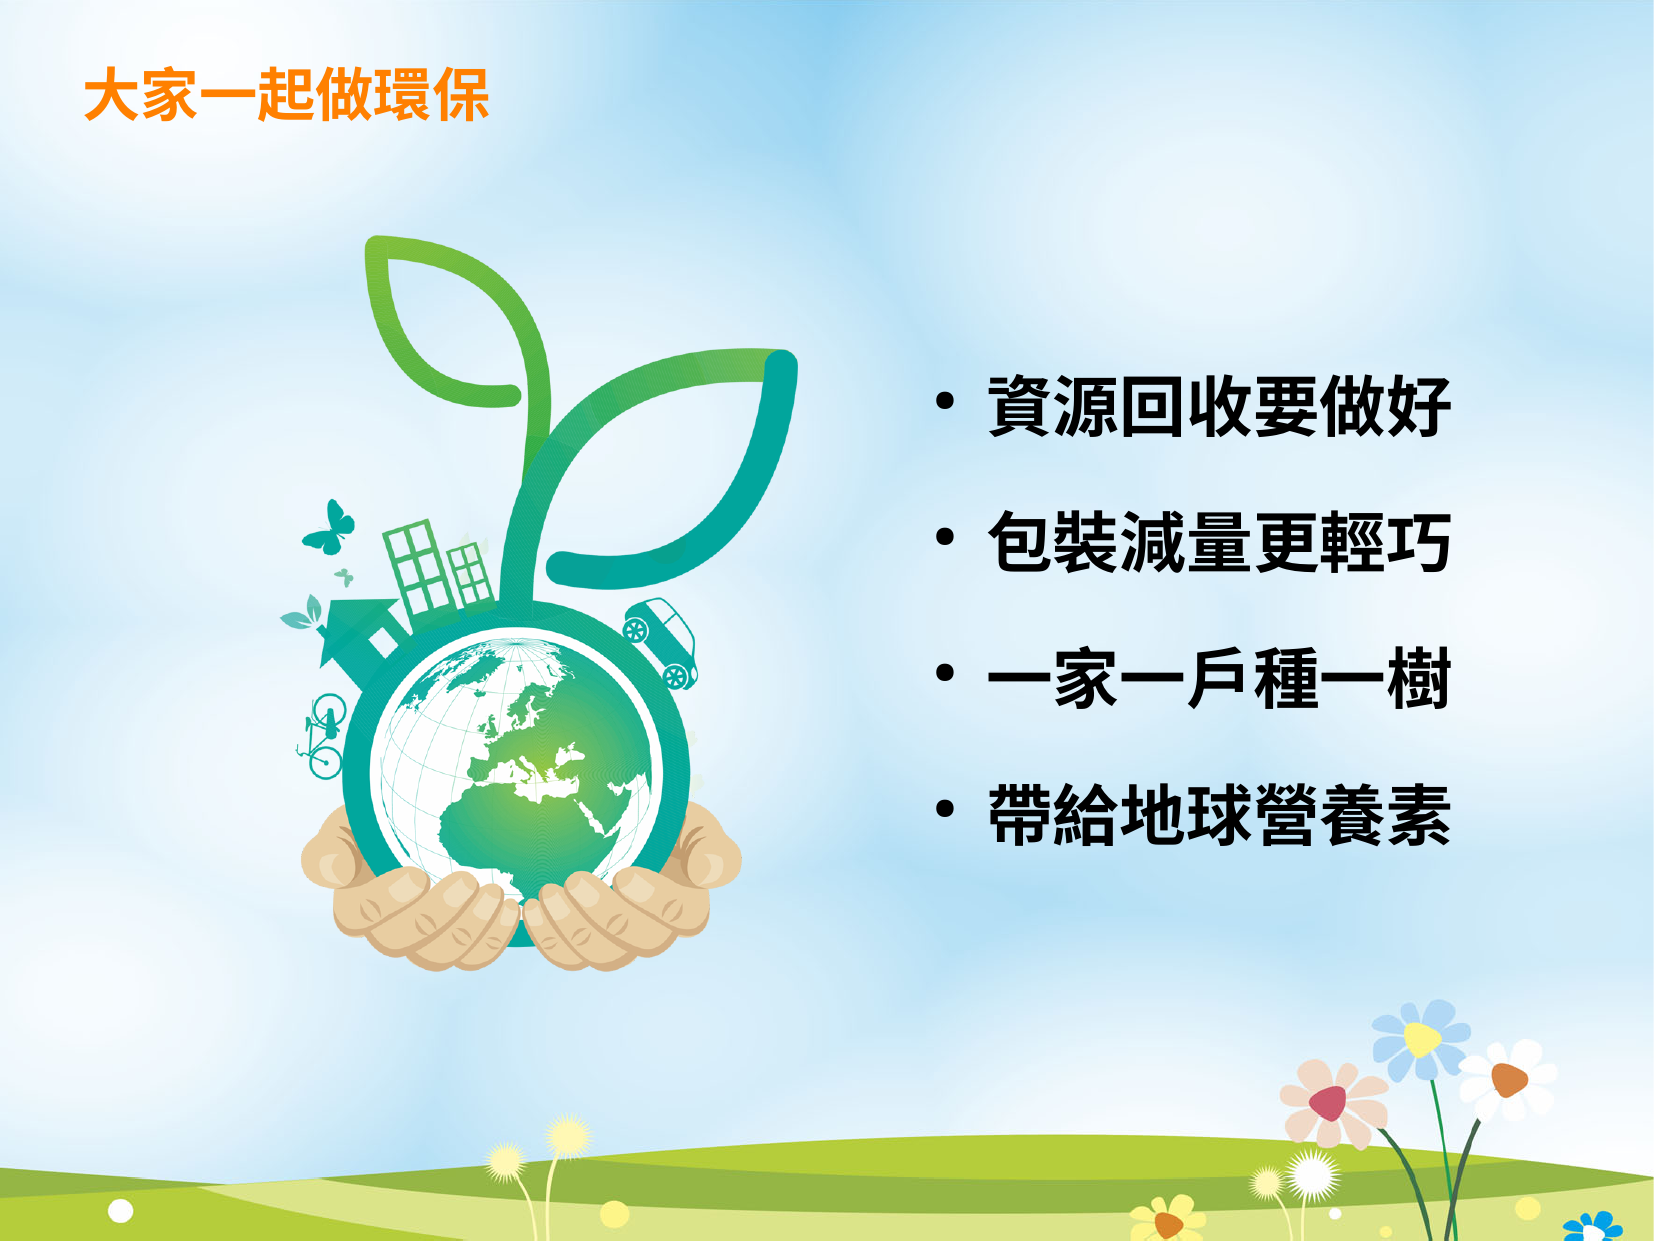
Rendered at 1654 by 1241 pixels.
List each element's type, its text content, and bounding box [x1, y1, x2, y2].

list 資源回收要做好 包裝減量更輕巧 一家一戶種一樹 帶給地球營養素 [915, 354, 1595, 916]
picture [0, 0, 1654, 1241]
title 大家一起做環保 [82, 49, 1571, 257]
